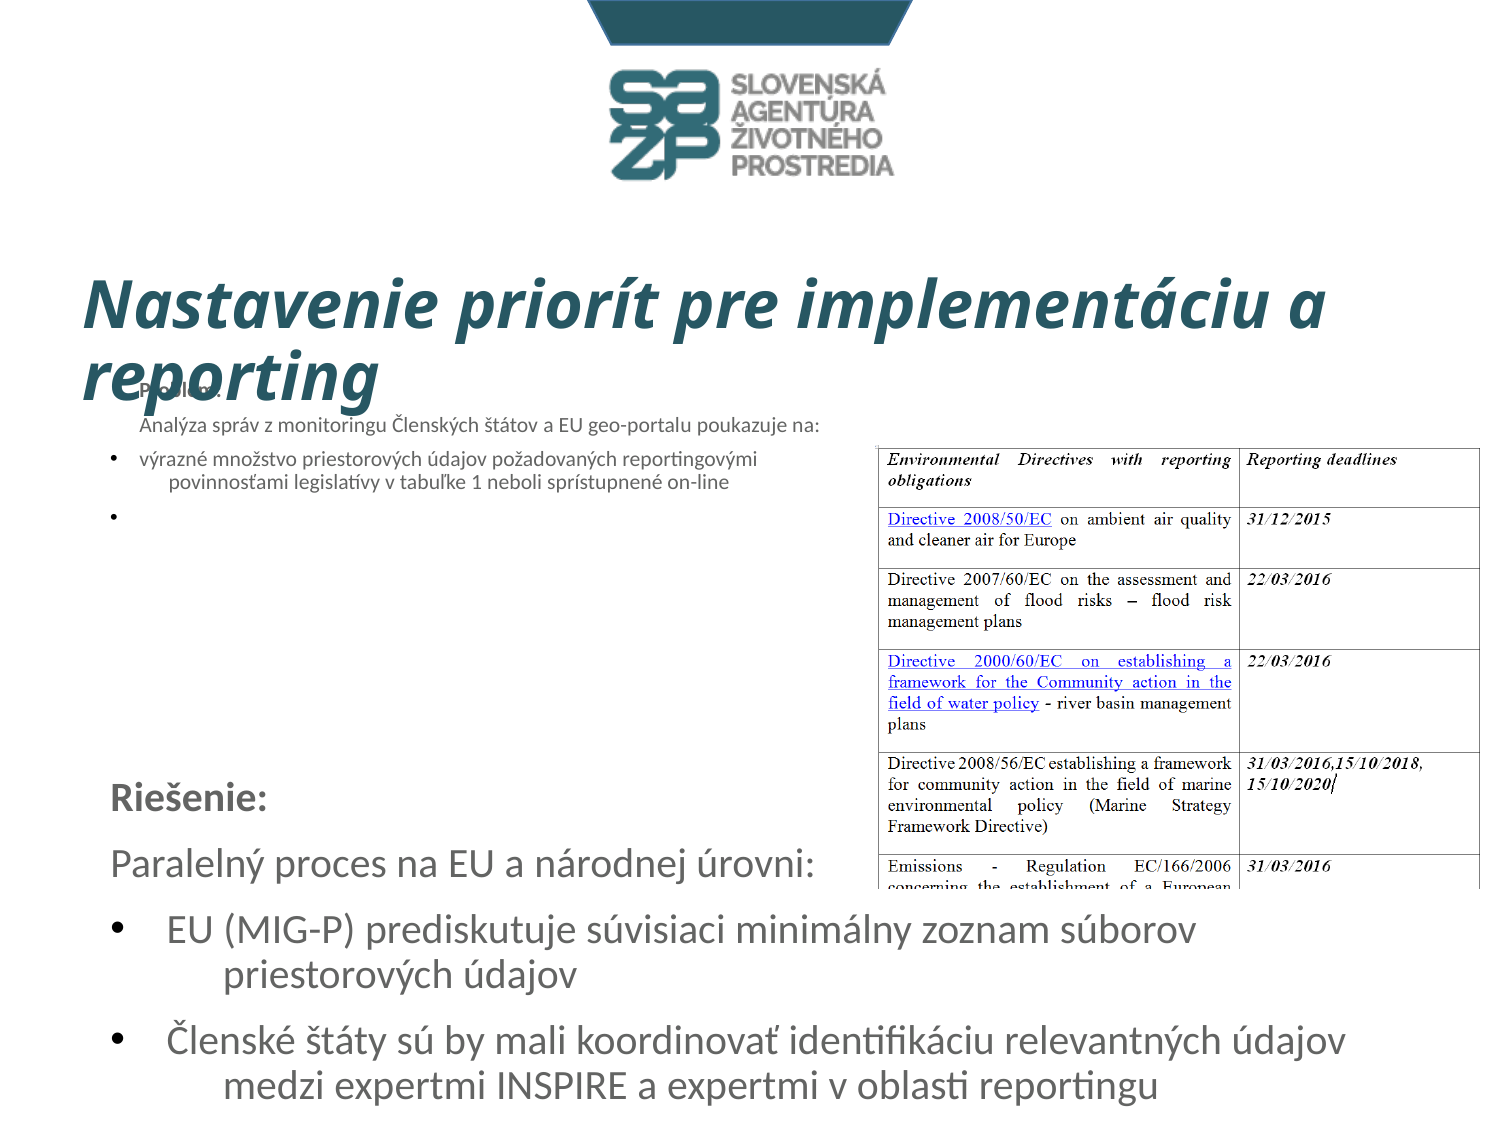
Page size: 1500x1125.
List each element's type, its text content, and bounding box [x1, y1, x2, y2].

title Nastavenie priorít pre implementáciu a reporting [67, 263, 1500, 347]
list Problém: Analýza správ z monitoringu Členských štátov a EU geo-portalu poukazuje na: výrazné množstvo priestorových údajov požadovaných reportingovými povinnosťami legislatívy v tabuľke 1 neboli sprístupnené on-line [95, 371, 847, 520]
picture [875, 445, 1481, 889]
text_box [588, 0, 912, 44]
picture [588, 44, 922, 200]
text_box Riešenie: Paralelný proces na EU a národnej úrovni: EU (MIG-P) prediskutuje súvisiaci minimálny zoznam súborov priestorových údajov Členské štáty sú by mali koordinovať identifikáciu relevantných údajov medzi expertmi INSPIRE a expertmi v oblasti reportingu [95, 768, 1418, 917]
